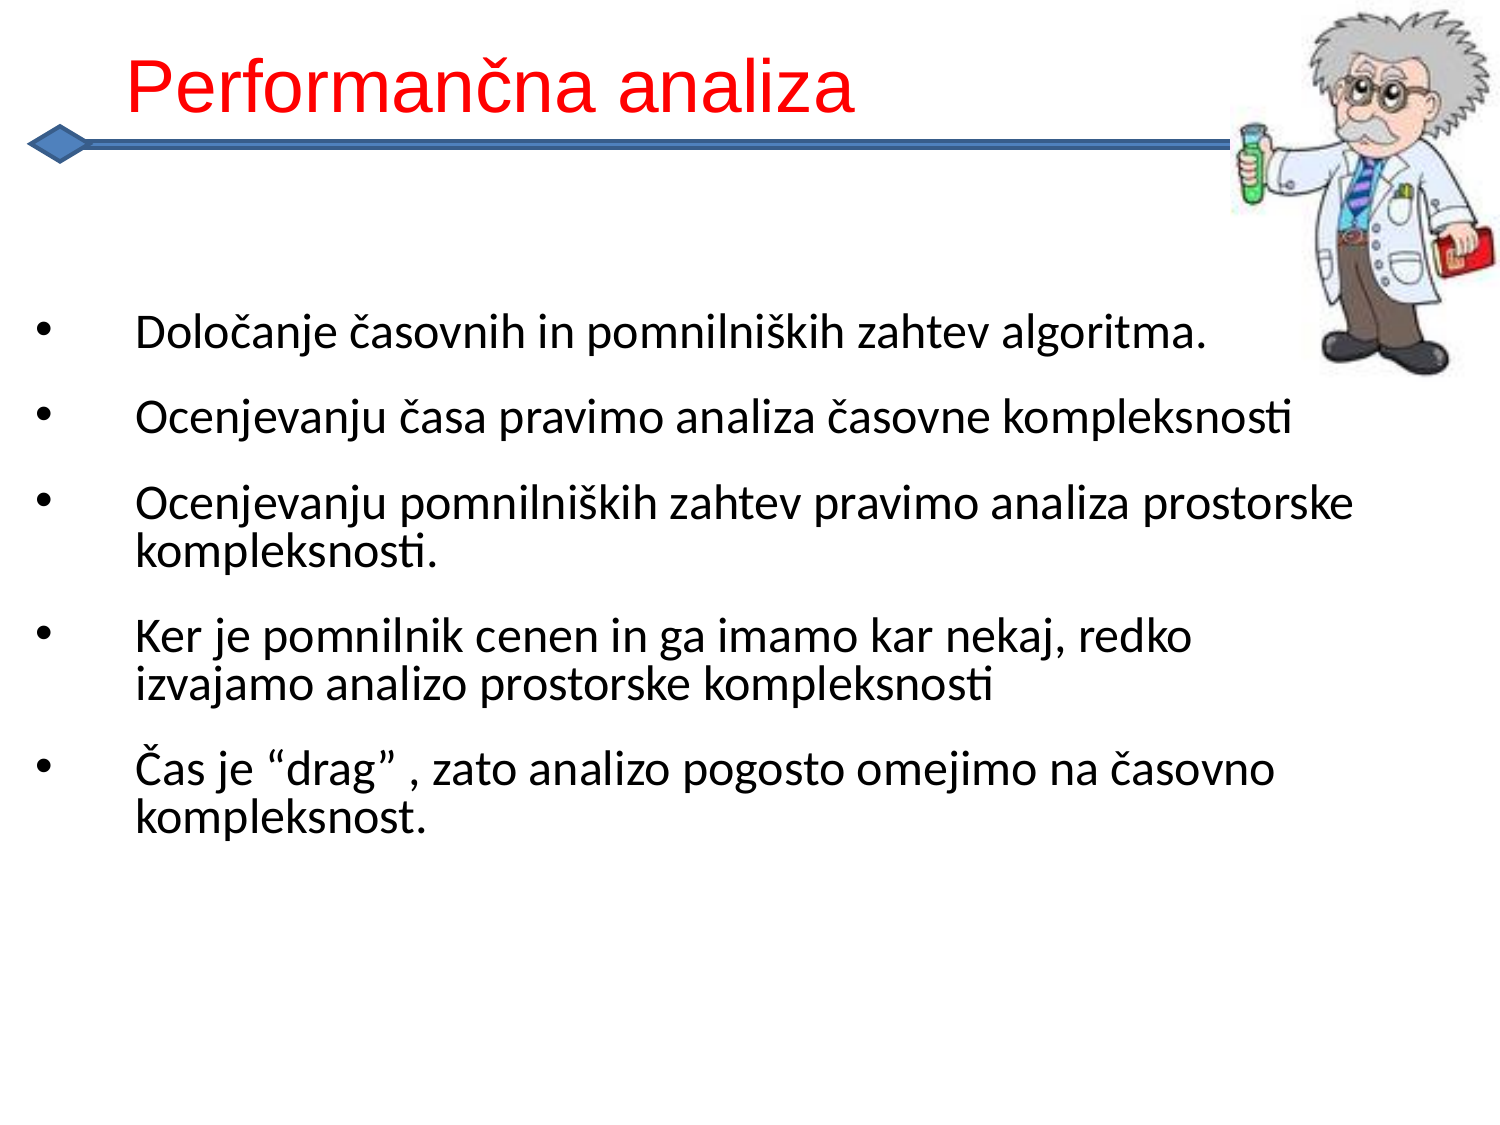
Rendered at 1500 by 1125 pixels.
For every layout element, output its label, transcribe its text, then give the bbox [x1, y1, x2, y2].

picture [1230, 0, 1500, 382]
list Določanje časovnih in pomnilniških zahtev algoritma. Ocenjevanju časa pravimo analiza časovne kompleksnosti Ocenjevanju pomnilniških zahtev pravimo analiza prostorske kompleksnosti. Ker je pomnilnik cenen in ga imamo kar nekaj, redko izvajamo analizo prostorske kompleksnosti Čas je “drag” , zato analizo pogosto omejimo na časovno kompleksnost. [20, 302, 1371, 1046]
title Performančna analiza [75, 23, 1230, 141]
